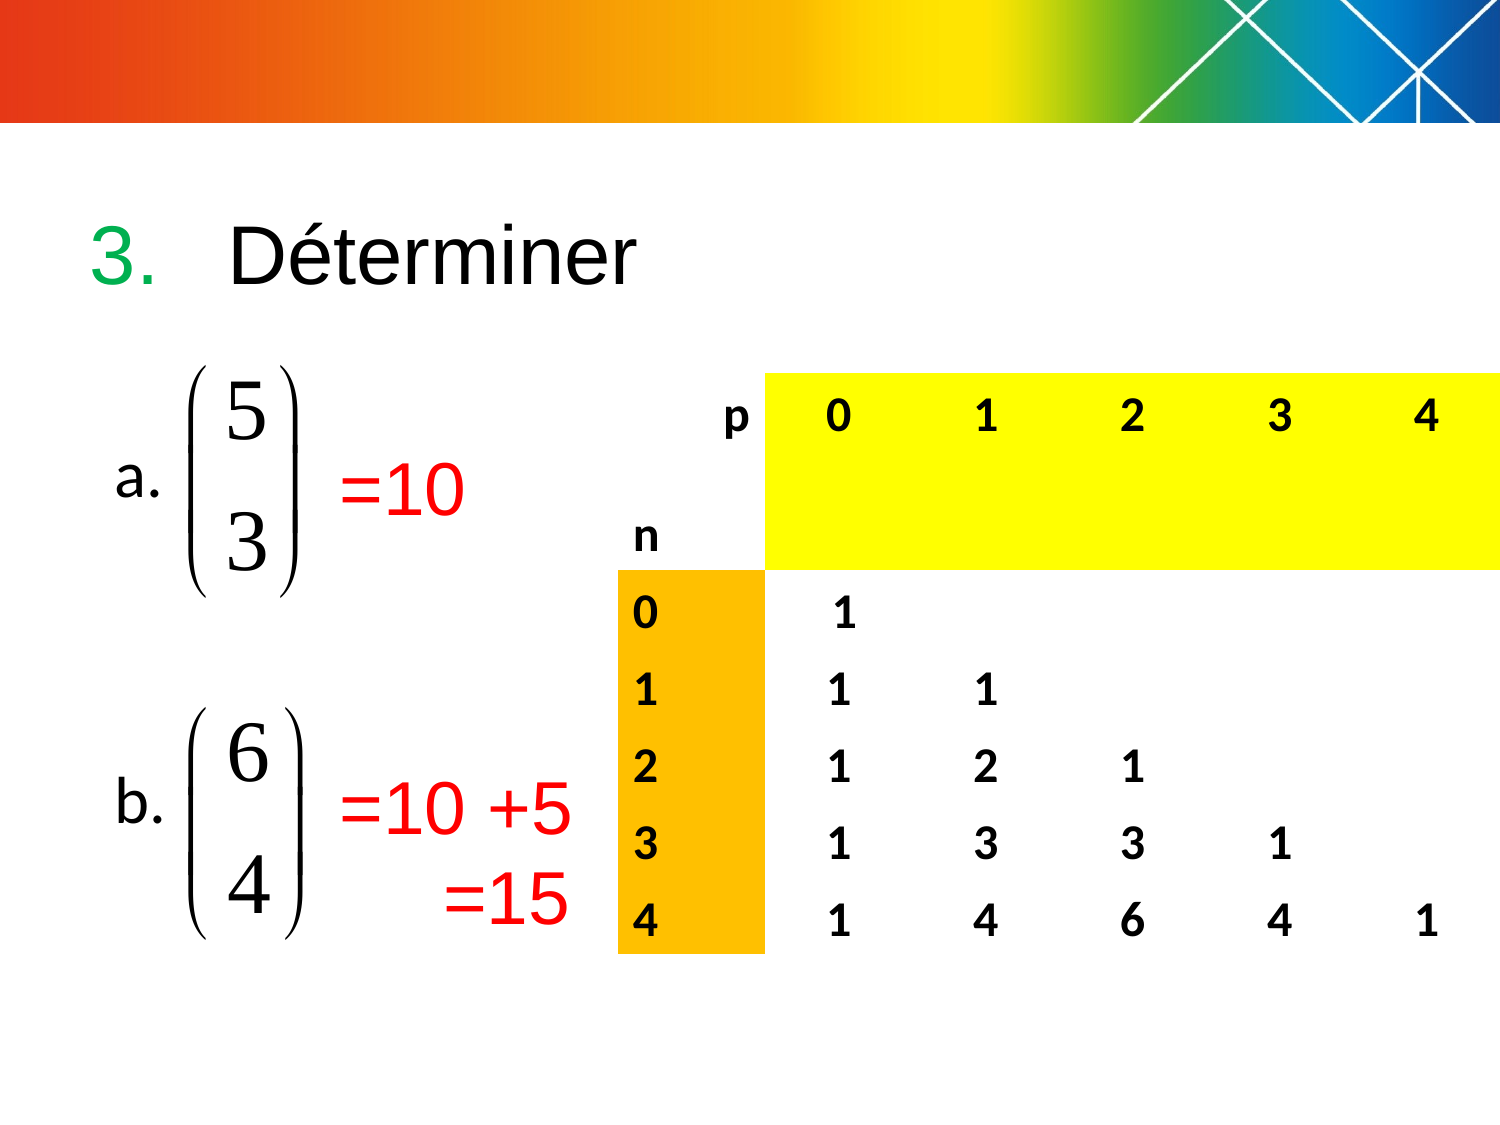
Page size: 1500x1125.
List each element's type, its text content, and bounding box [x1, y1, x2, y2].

table_cell 0 [618, 570, 765, 647]
table_cell [1353, 724, 1500, 801]
table_cell 1 [1353, 877, 1500, 954]
table_header 2 [1059, 373, 1206, 570]
table_cell 1 [618, 647, 765, 724]
table_cell 1 [765, 647, 912, 724]
table_cell 1 [912, 647, 1059, 724]
table_header 0 [765, 373, 912, 570]
table_cell [1059, 570, 1206, 647]
table_cell 1 [765, 570, 912, 647]
text_box =10 +5 =15 [324, 751, 621, 947]
table_cell 3 [912, 801, 1059, 877]
picture [1340, 0, 1500, 123]
table_cell 1 [765, 877, 912, 954]
table_cell [1206, 724, 1353, 801]
table_cell 2 [912, 724, 1059, 801]
table_cell 2 [618, 724, 765, 801]
table_cell [1353, 647, 1500, 724]
table_cell 4 [618, 877, 765, 954]
table_cell 1 [1059, 724, 1206, 801]
table_header 1 [912, 373, 1059, 570]
picture [0, 0, 1359, 123]
table_cell [1206, 570, 1353, 647]
text_box a. b. [100, 423, 585, 1085]
table_cell [1353, 801, 1500, 877]
chart [171, 692, 325, 956]
table_header p n [618, 373, 765, 570]
table_header 3 [1206, 373, 1353, 570]
text_box =10 [324, 432, 538, 538]
table_cell 3 [621, 801, 765, 877]
table_cell [1059, 647, 1206, 724]
table_cell 4 [1206, 877, 1353, 954]
text_box Déterminer [75, 164, 1500, 339]
table_cell 1 [765, 724, 912, 801]
table_cell [1206, 647, 1353, 724]
table_cell 3 [1059, 801, 1206, 877]
table_cell 4 [912, 877, 1059, 954]
table_cell 1 [1206, 801, 1353, 877]
chart [171, 350, 325, 614]
table_cell [912, 570, 1059, 647]
table_cell [1353, 570, 1500, 647]
table_header 4 [1353, 373, 1500, 570]
table_cell 6 [1059, 877, 1206, 954]
table_cell 1 [765, 801, 912, 877]
